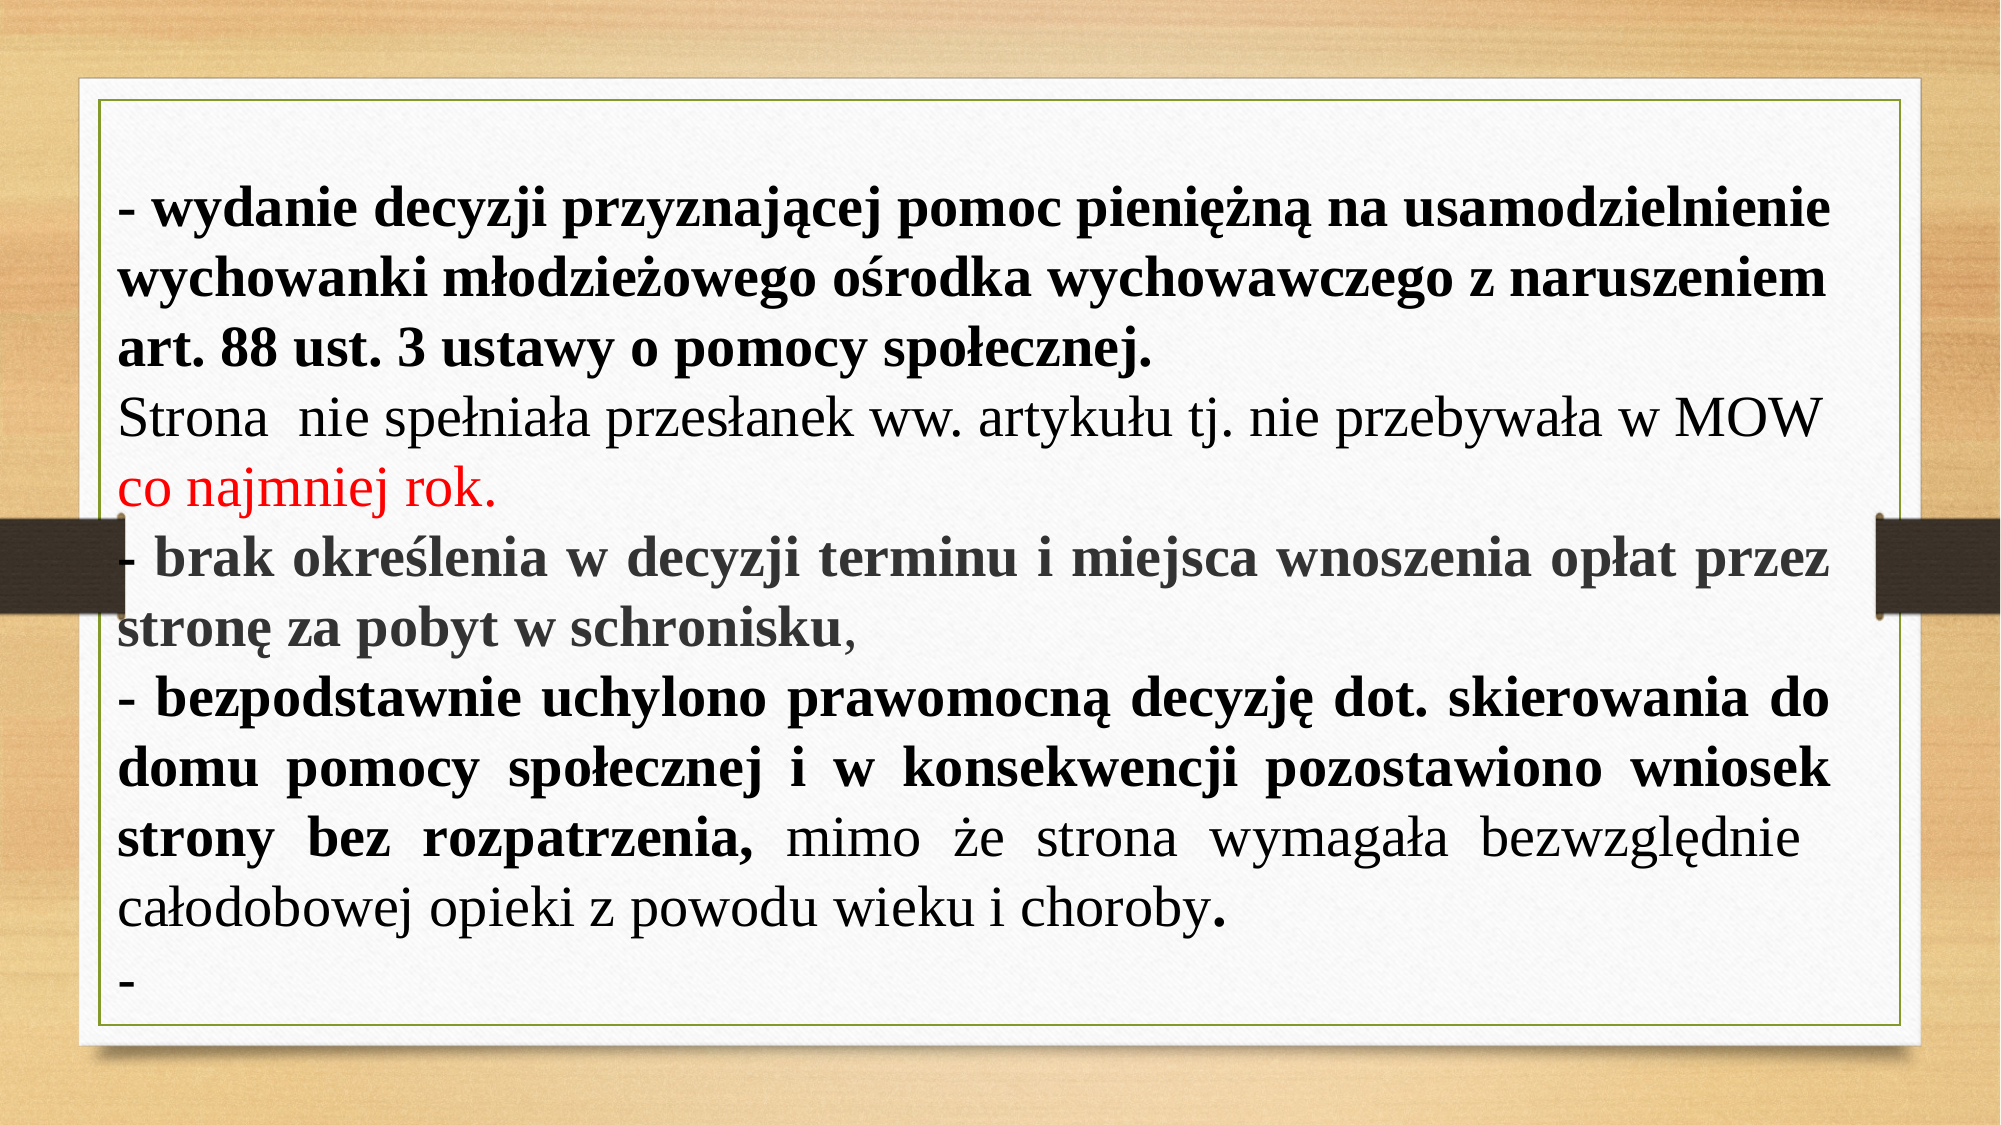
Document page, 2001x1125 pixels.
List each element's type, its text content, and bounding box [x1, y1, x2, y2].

text_box - wydanie decyzji przyznającej pomoc pieniężną na usamodzielnienie wychowanki młodzieżowego ośrodka wychowawczego z naruszeniem art. 88 ust. 3 ustawy o pomocy społecznej. Strona nie spełniała przesłanek ww. artykułu tj. nie przebywała w MOW co najmniej rok. - brak określenia w decyzji terminu i miejsca wnoszenia opłat przez stronę za pobyt w schronisku, - bezpodstawnie uchylono prawomocną decyzję dot. skierowania do domu pomocy społecznej i w konsekwencji pozostawiono wniosek strony bez rozpatrzenia, mimo że strona wymagała bezwzględnie całodobowej opieki z powodu wieku i choroby. [102, 161, 1874, 1095]
